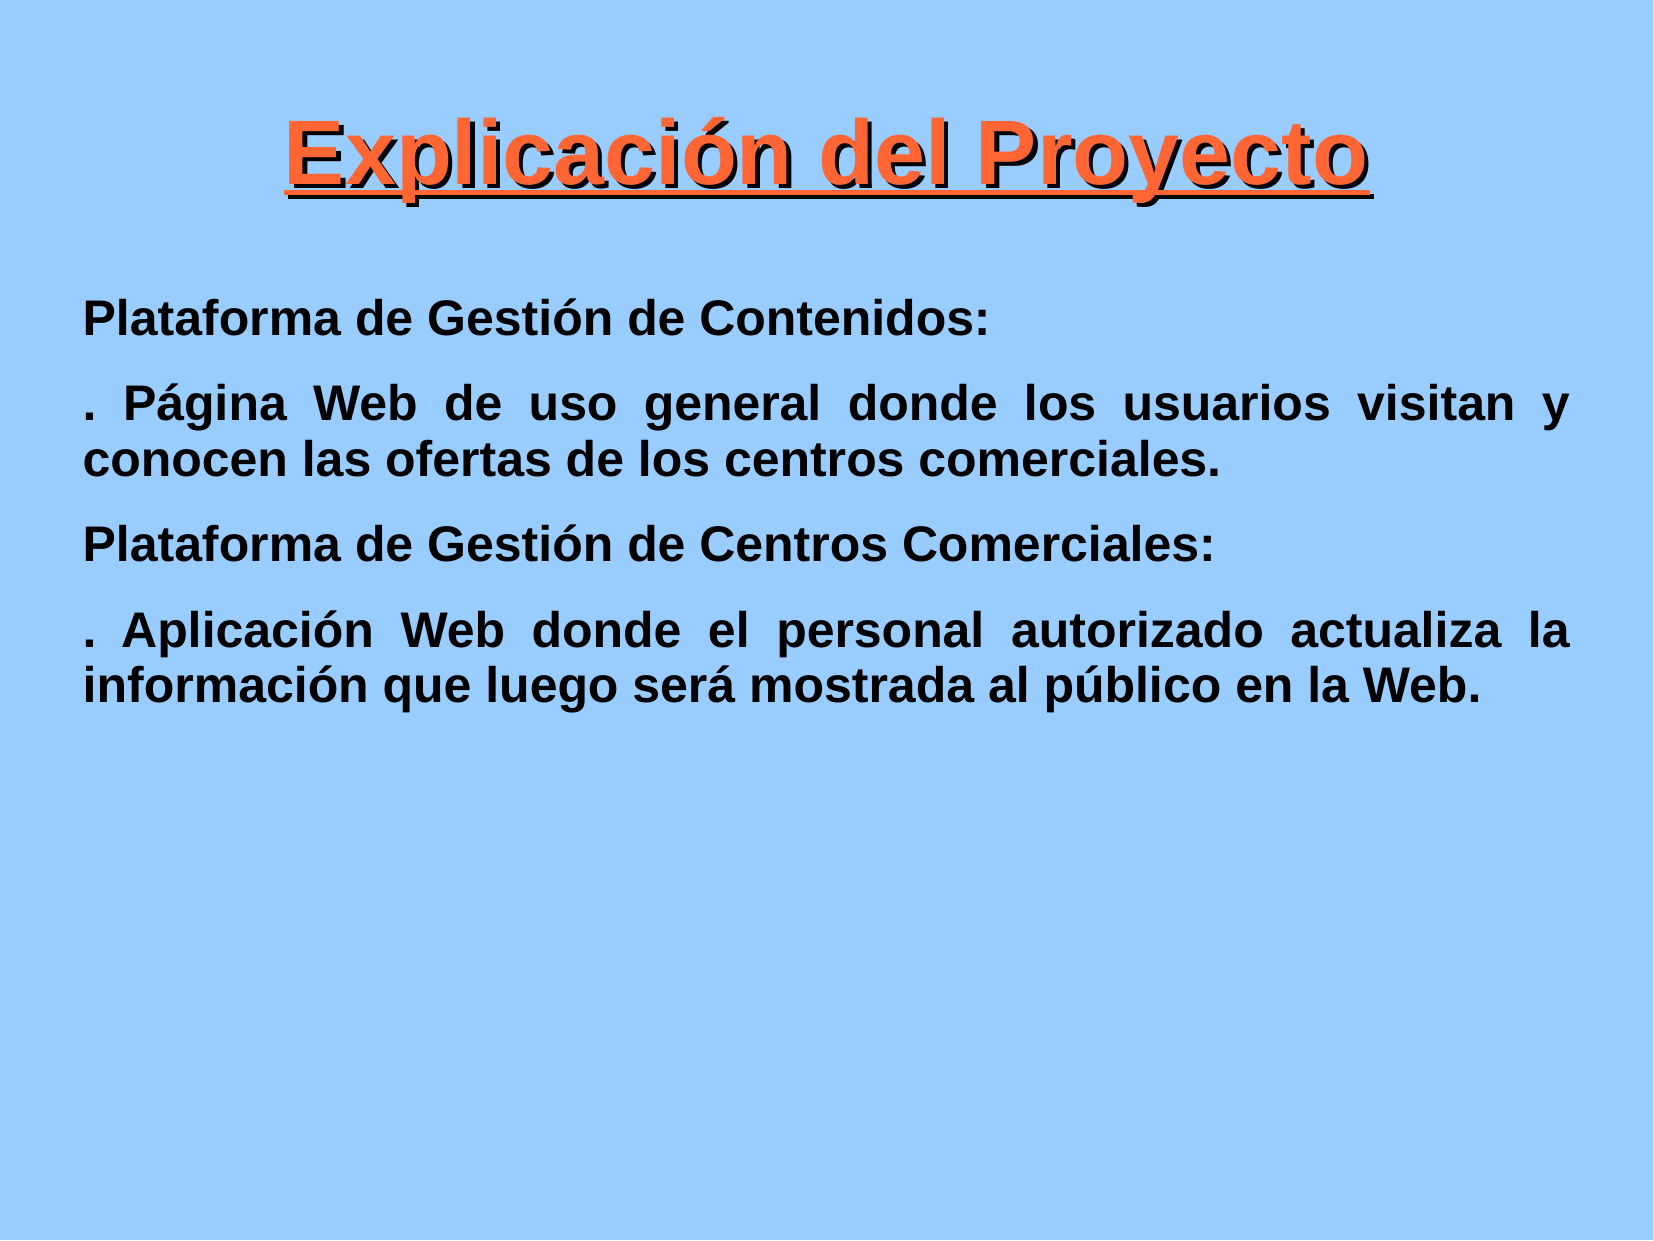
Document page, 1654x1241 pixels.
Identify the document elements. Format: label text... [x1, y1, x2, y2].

title Explicación del Proyecto [82, 49, 1571, 257]
list Plataforma de Gestión de Contenidos: . Página Web de uso general donde los usuarios visitan y conocen las ofertas de los centros comerciales. Plataforma de Gestión de Centros Comerciales: . Aplicación Web donde el personal autorizado actualiza la información que luego será mostrada al público en la Web. [82, 290, 1571, 1109]
